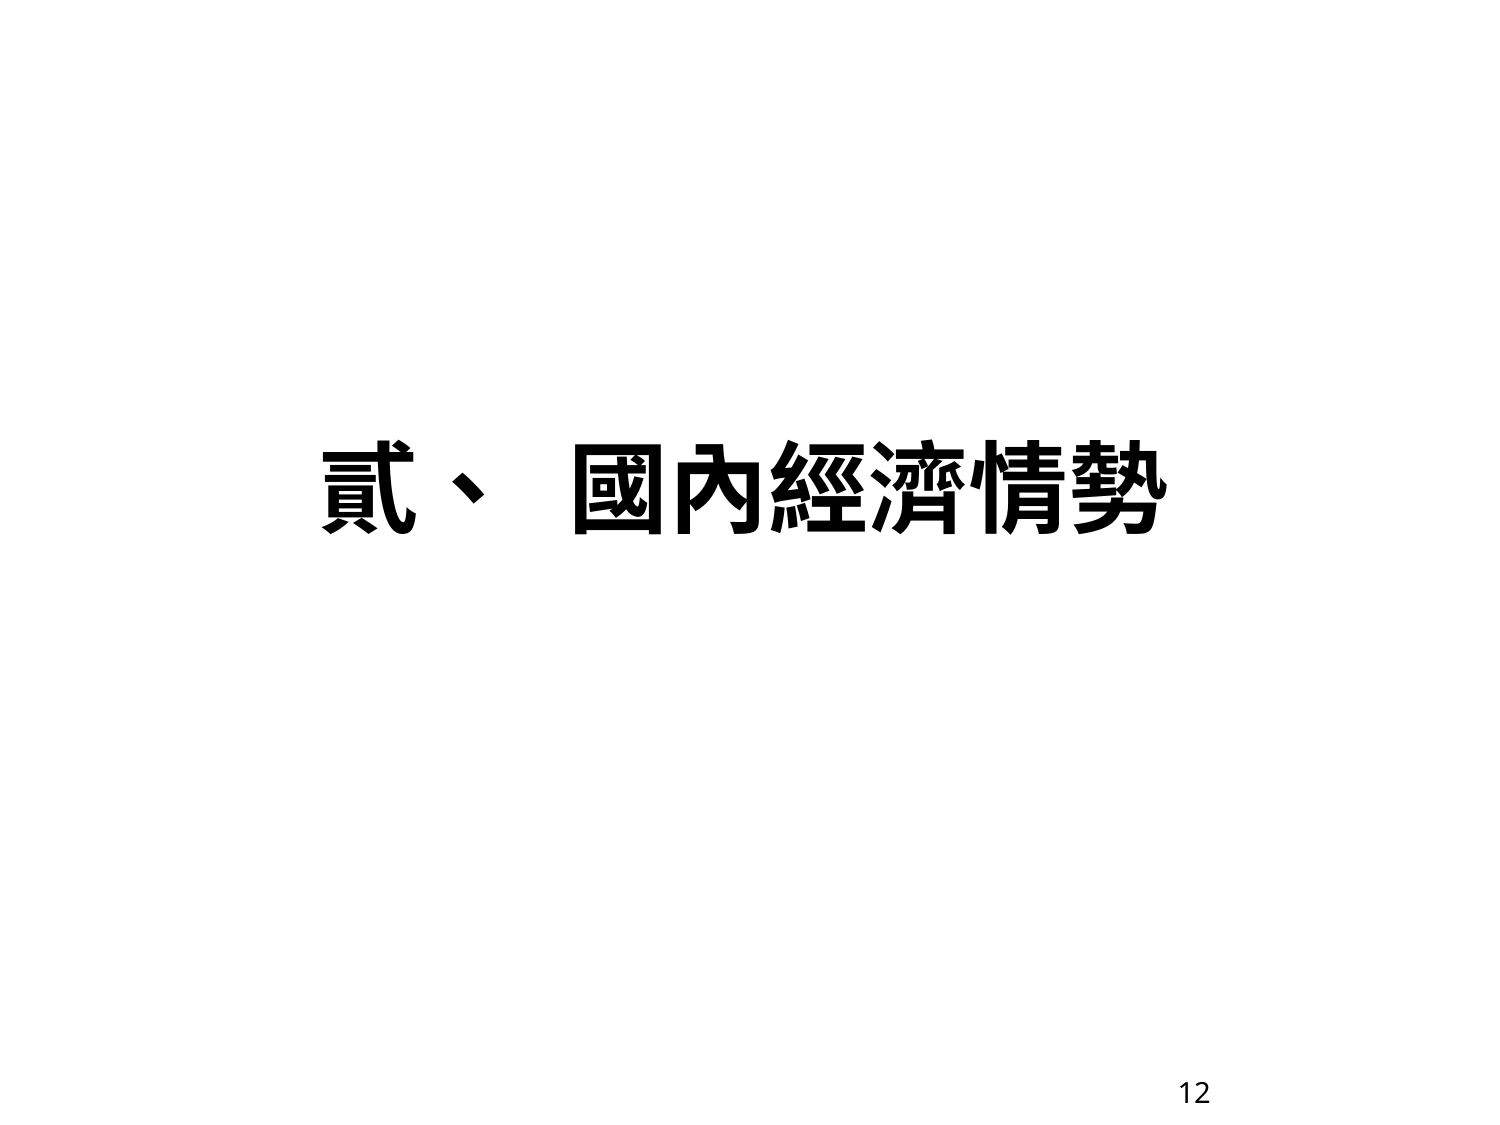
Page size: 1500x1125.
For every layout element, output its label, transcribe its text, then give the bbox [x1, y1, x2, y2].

text_box 貳、 國內經濟情勢 [159, 409, 1327, 598]
